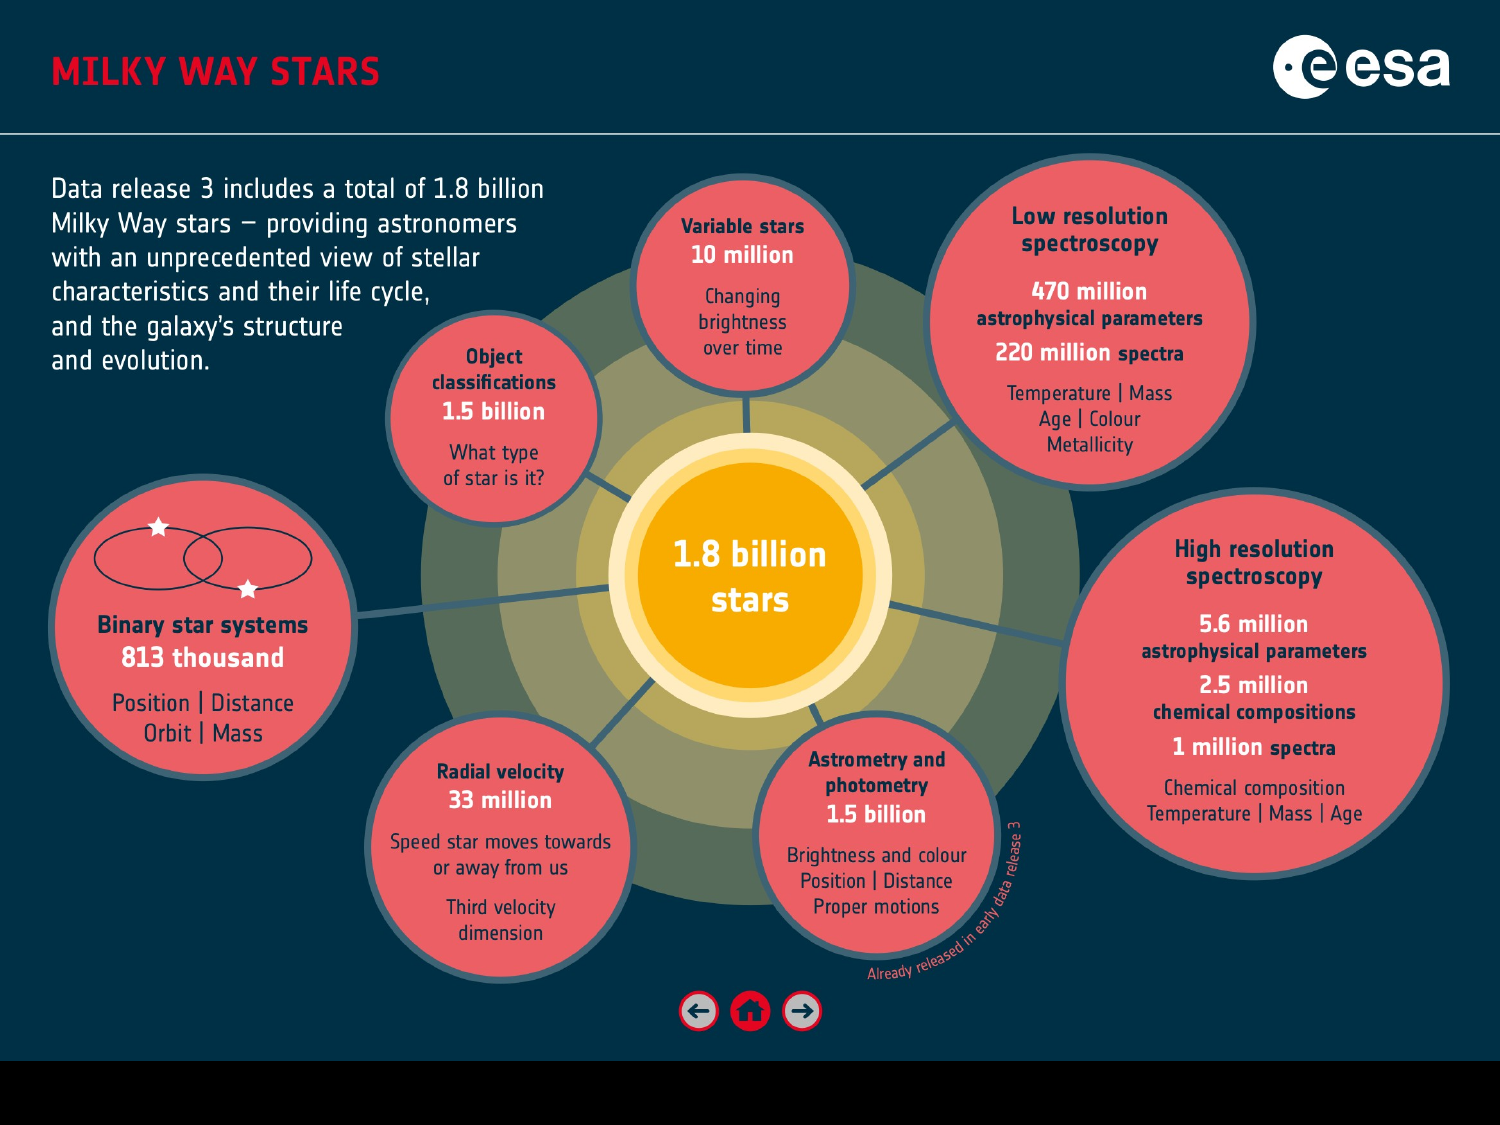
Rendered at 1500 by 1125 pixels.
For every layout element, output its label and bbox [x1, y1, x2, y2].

picture [69, 183, 78, 199]
picture [312, 56, 334, 85]
picture [132, 286, 142, 302]
picture [66, 355, 76, 369]
picture [453, 247, 457, 266]
picture [212, 219, 218, 232]
picture [192, 320, 216, 340]
picture [188, 286, 209, 302]
picture [290, 183, 301, 198]
picture [52, 355, 62, 369]
picture [145, 56, 166, 86]
picture [323, 212, 334, 233]
picture [82, 181, 90, 198]
picture [434, 251, 444, 266]
picture [377, 183, 387, 199]
picture [189, 215, 196, 233]
picture [112, 283, 130, 303]
picture [79, 316, 92, 336]
picture [219, 286, 229, 300]
picture [342, 280, 349, 300]
picture [449, 218, 459, 232]
picture [287, 252, 296, 266]
picture [1274, 35, 1337, 99]
picture [944, 942, 963, 960]
picture [155, 219, 166, 238]
picture [250, 251, 259, 266]
picture [300, 318, 307, 335]
picture [202, 177, 214, 198]
picture [324, 320, 329, 335]
picture [179, 183, 190, 198]
picture [322, 183, 335, 198]
picture [279, 281, 290, 300]
picture [119, 213, 142, 234]
picture [352, 251, 372, 266]
picture [1008, 822, 1020, 828]
picture [244, 321, 254, 336]
picture [486, 218, 495, 233]
picture [292, 56, 312, 85]
picture [161, 321, 171, 335]
picture [282, 218, 288, 232]
picture [256, 318, 264, 335]
picture [212, 252, 220, 266]
picture [114, 183, 119, 197]
picture [367, 181, 375, 199]
picture [237, 55, 258, 85]
picture [102, 55, 141, 86]
picture [419, 177, 425, 197]
picture [52, 212, 71, 232]
picture [126, 321, 136, 336]
picture [276, 321, 298, 335]
picture [436, 218, 447, 233]
picture [383, 252, 393, 266]
picture [1418, 50, 1449, 86]
picture [89, 247, 100, 266]
picture [355, 183, 365, 199]
picture [224, 320, 235, 336]
picture [1383, 50, 1414, 87]
picture [917, 955, 945, 973]
picture [103, 355, 126, 369]
picture [143, 218, 152, 234]
picture [729, 989, 771, 1032]
picture [64, 281, 75, 301]
picture [80, 350, 91, 369]
picture [460, 251, 469, 266]
picture [154, 183, 166, 199]
picture [289, 217, 313, 233]
picture [77, 286, 87, 300]
picture [678, 990, 721, 1032]
picture [345, 181, 352, 198]
picture [222, 247, 247, 266]
picture [177, 252, 186, 272]
picture [277, 249, 284, 266]
picture [144, 286, 152, 301]
picture [379, 218, 389, 233]
picture [177, 355, 187, 369]
picture [1311, 57, 1336, 81]
picture [112, 252, 121, 266]
picture [141, 183, 151, 198]
picture [390, 178, 394, 198]
picture [424, 249, 432, 266]
picture [505, 218, 516, 233]
picture [149, 355, 159, 369]
picture [300, 247, 309, 266]
picture [519, 183, 542, 199]
picture [83, 55, 99, 86]
picture [350, 286, 361, 300]
text_box [0, 1061, 1500, 1125]
picture [177, 218, 186, 233]
picture [781, 990, 824, 1032]
picture [478, 177, 490, 199]
picture [180, 321, 191, 335]
picture [269, 283, 277, 300]
picture [393, 218, 401, 233]
picture [179, 56, 216, 86]
picture [86, 213, 109, 237]
picture [336, 56, 357, 86]
picture [53, 177, 65, 198]
picture [80, 249, 87, 266]
picture [330, 321, 342, 335]
picture [396, 247, 402, 266]
picture [276, 178, 286, 199]
picture [242, 220, 255, 224]
picture [473, 252, 479, 266]
picture [413, 219, 419, 234]
picture [128, 355, 139, 369]
picture [92, 183, 102, 198]
picture [102, 316, 124, 336]
picture [162, 352, 169, 369]
picture [263, 252, 273, 266]
picture [121, 183, 132, 199]
picture [190, 253, 196, 266]
picture [462, 217, 483, 232]
picture [359, 56, 379, 85]
picture [321, 252, 332, 266]
picture [53, 55, 80, 86]
picture [126, 252, 136, 266]
picture [248, 281, 258, 303]
picture [412, 286, 422, 301]
picture [161, 286, 169, 301]
picture [191, 355, 202, 369]
picture [198, 218, 208, 233]
picture [268, 219, 278, 237]
picture [266, 321, 273, 335]
picture [867, 964, 911, 980]
picture [309, 321, 320, 335]
picture [303, 183, 313, 199]
picture [271, 56, 289, 86]
picture [141, 350, 146, 369]
picture [341, 252, 351, 266]
picture [456, 177, 467, 198]
picture [172, 283, 179, 300]
picture [91, 286, 97, 300]
picture [215, 55, 237, 86]
picture [403, 215, 411, 232]
picture [49, 154, 1449, 983]
picture [1346, 50, 1380, 86]
picture [245, 183, 252, 198]
picture [406, 183, 416, 198]
picture [313, 286, 319, 301]
picture [148, 252, 172, 266]
picture [435, 178, 452, 198]
picture [53, 321, 62, 336]
picture [963, 934, 975, 945]
picture [53, 286, 60, 301]
picture [371, 286, 393, 306]
picture [256, 178, 260, 197]
picture [147, 321, 158, 341]
picture [167, 183, 177, 198]
picture [65, 321, 77, 335]
picture [421, 219, 432, 232]
picture [394, 286, 403, 301]
picture [220, 218, 232, 233]
picture [1007, 833, 1021, 875]
picture [357, 218, 366, 238]
picture [52, 251, 72, 266]
picture [98, 286, 109, 301]
picture [198, 253, 208, 266]
picture [413, 252, 422, 266]
picture [343, 218, 353, 232]
picture [994, 881, 1011, 906]
picture [232, 183, 243, 197]
picture [293, 286, 302, 301]
picture [232, 286, 244, 300]
picture [499, 219, 504, 232]
picture [976, 908, 999, 934]
picture [263, 184, 272, 198]
